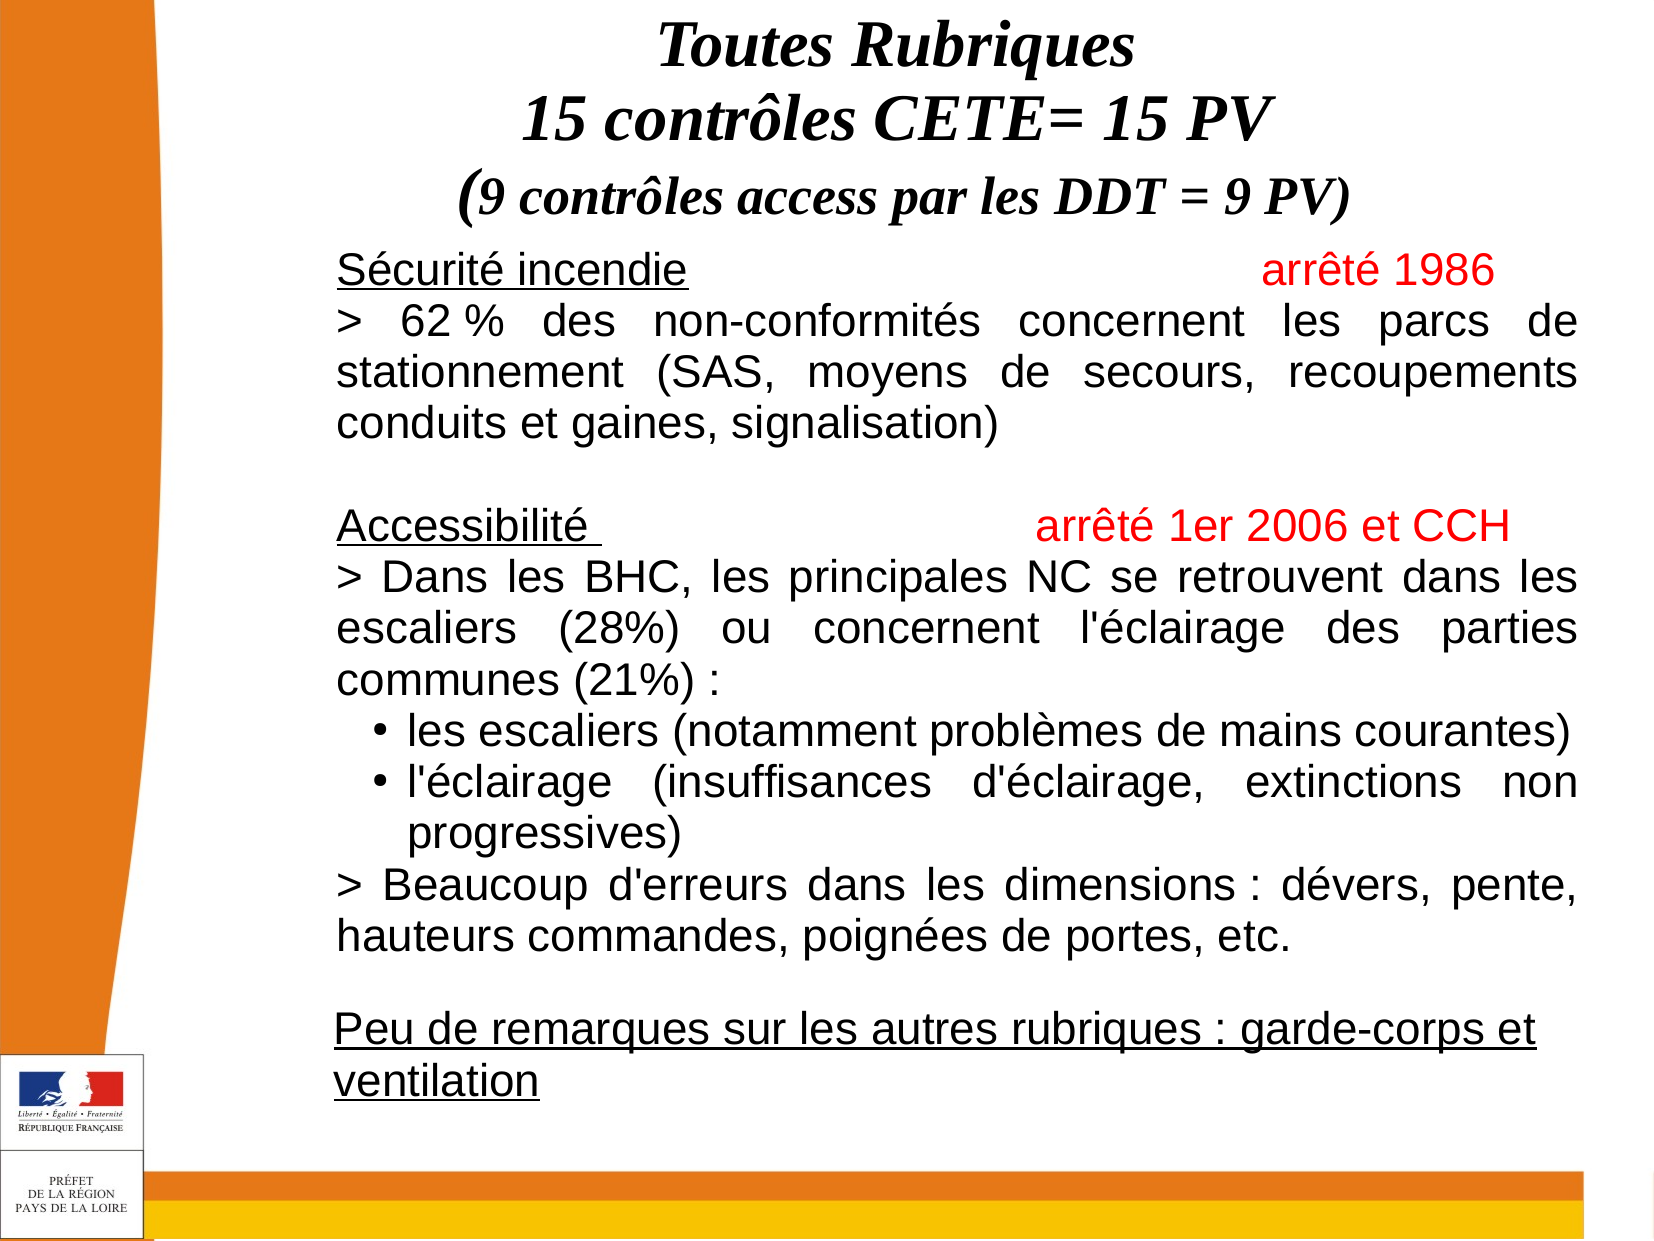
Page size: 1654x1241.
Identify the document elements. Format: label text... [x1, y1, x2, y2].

title Toutes Rubriques 15 contrôles CETE= 15 PV (9 contrôles access par les DDT = 9 PV) [210, 6, 1599, 230]
picture [0, 0, 1654, 1241]
text_box Sécurité incendie arrêté 1986 > 62 % des non-conformités concernent les parcs de stationnement (SAS, moyens de secours, recoupements conduits et gaines, signalisation) Accessibilité arrêté 1er 2006 et CCH > Dans les BHC, les principales NC se retrouvent dans les escaliers (28%) ou concernent l'éclairage des parties communes (21%) : les escaliers (notamment problèmes de mains courantes) l'éclairage (insuffisances d'éclairage, extinctions non progressives) > Beaucoup d'erreurs dans les dimensions : dévers, pente, hauteurs commandes, poignées de portes, etc. Peu de remarques sur les autres rubriques : garde-corps et ventilation [177, 236, 1595, 1161]
